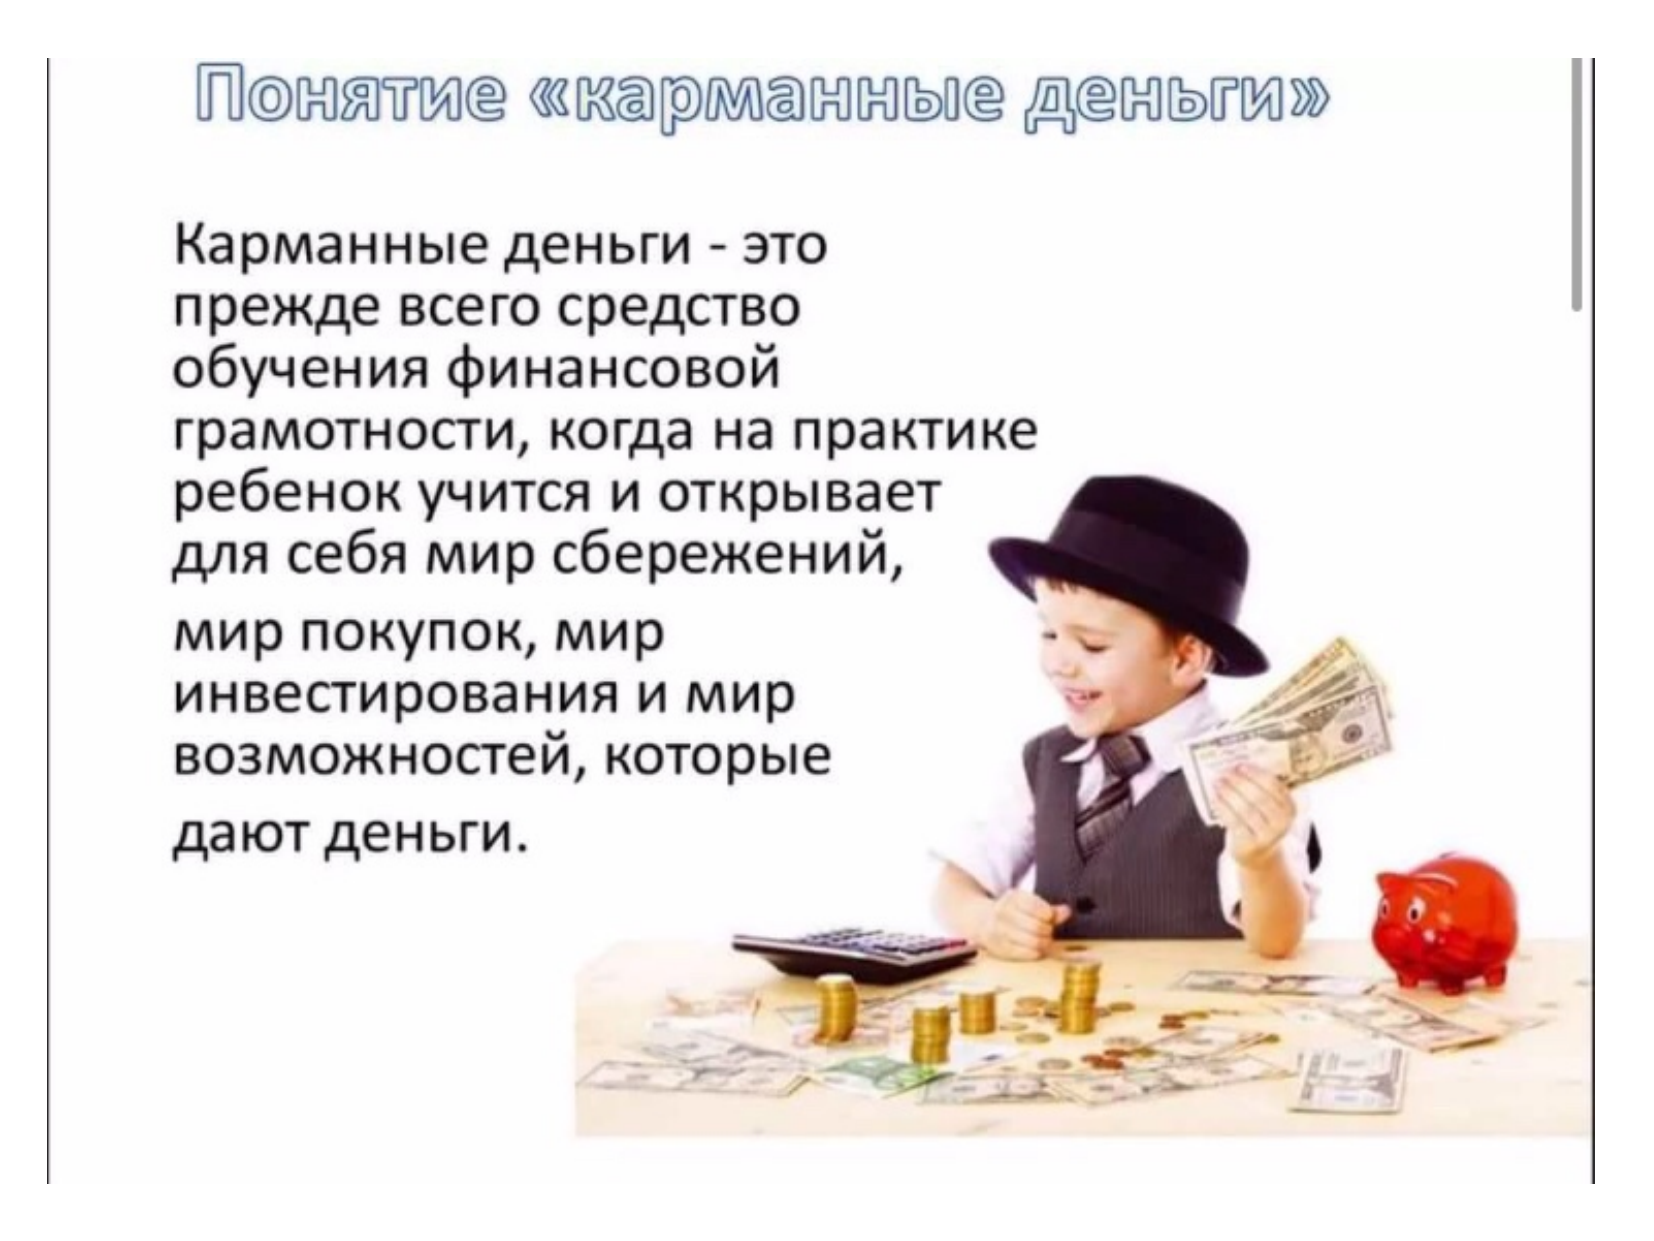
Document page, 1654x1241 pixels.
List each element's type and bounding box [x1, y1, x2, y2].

picture [47, 58, 1595, 1184]
